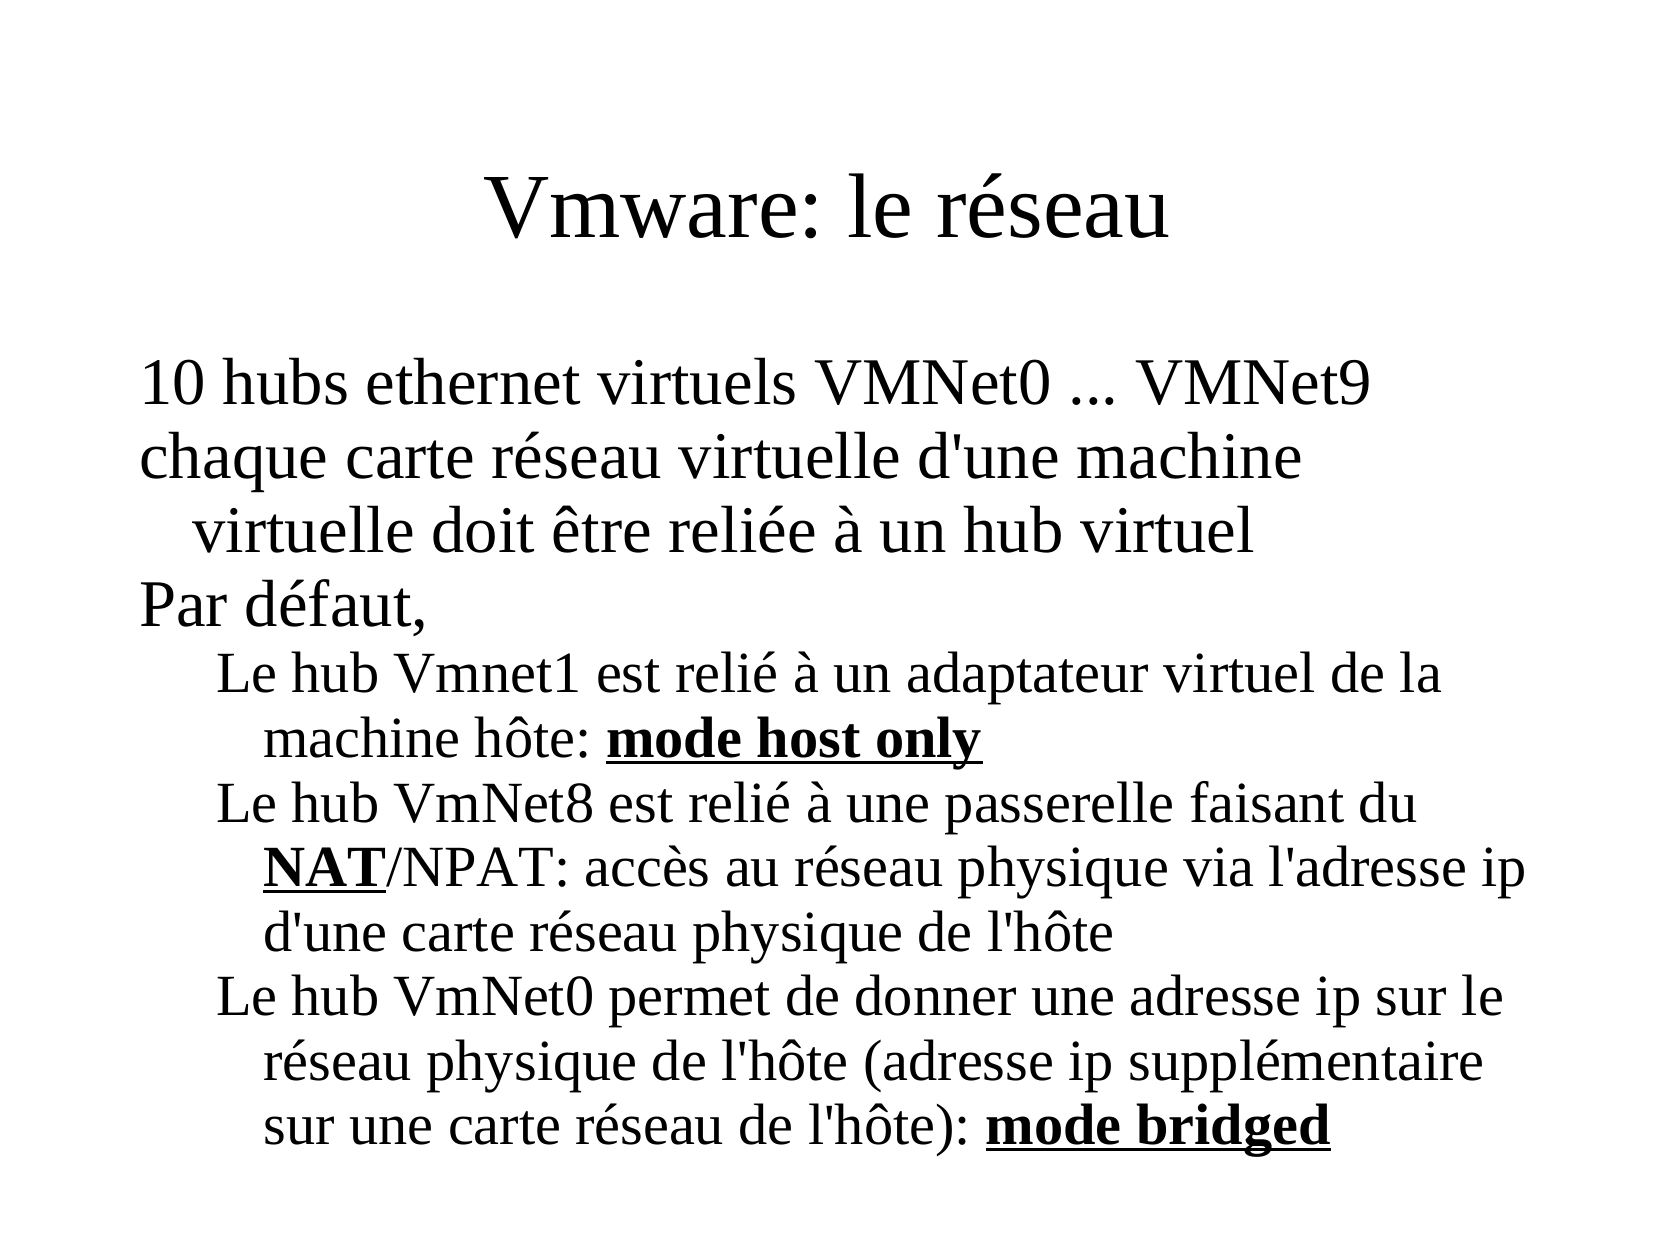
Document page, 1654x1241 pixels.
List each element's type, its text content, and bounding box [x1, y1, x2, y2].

title Vmware: le réseau [121, 102, 1534, 311]
list 10 hubs ethernet virtuels VMNet0 ... VMNet9 chaque carte réseau virtuelle d'une machine virtuelle doit être reliée à un hub virtuel Par défaut, Le hub Vmnet1 est relié à un adaptateur virtuel de la machine hôte: mode host only Le hub VmNet8 est relié à une passerelle faisant du NAT/NPAT: accès au réseau physique via l'adresse ip d'une carte réseau physique de l'hôte Le hub VmNet0 permet de donner une adresse ip sur le réseau physique de l'hôte (adresse ip supplémentaire sur une carte réseau de l'hôte): mode bridged [121, 344, 1534, 1165]
